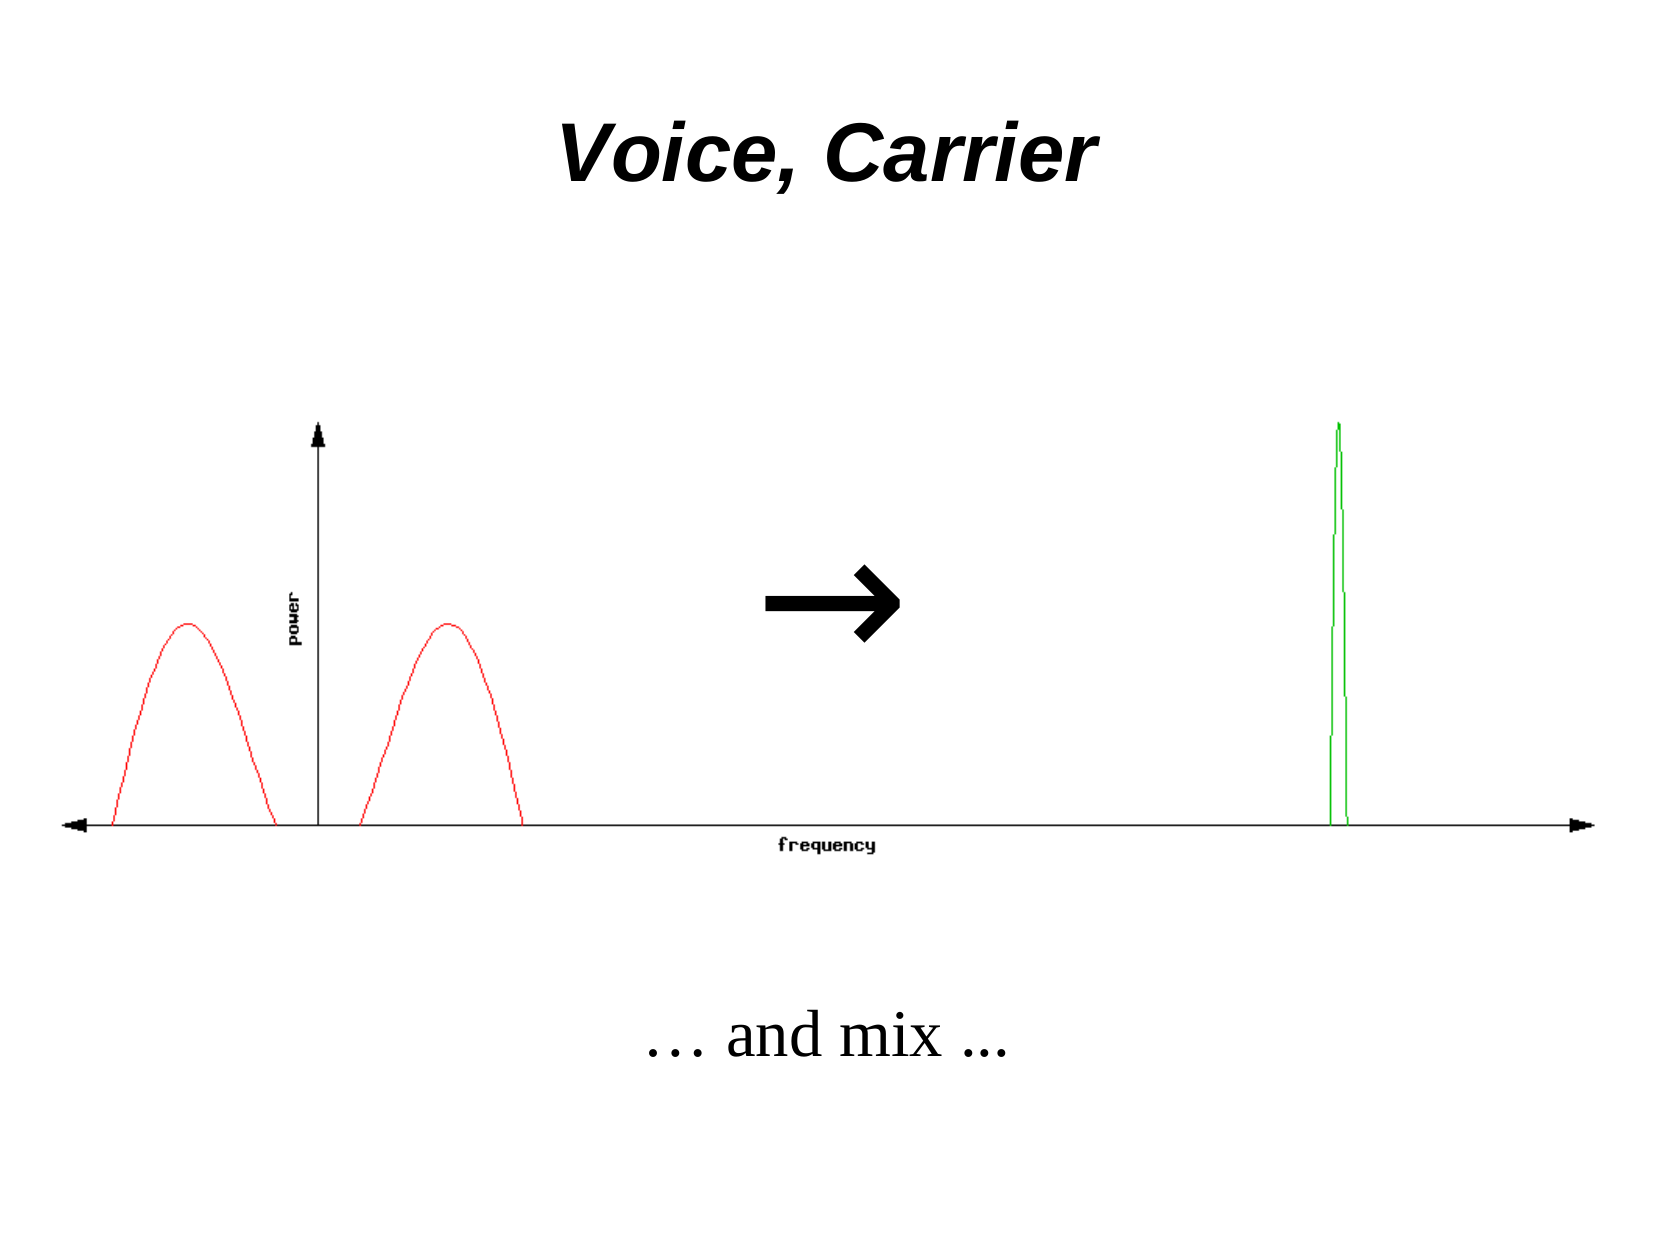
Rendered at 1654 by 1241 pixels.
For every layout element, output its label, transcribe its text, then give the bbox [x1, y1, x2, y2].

picture [31, 388, 1626, 856]
title Voice, Carrier [82, 49, 1571, 257]
text_box → [88, 472, 1577, 709]
text_box … and mix ... [82, 915, 1571, 1152]
